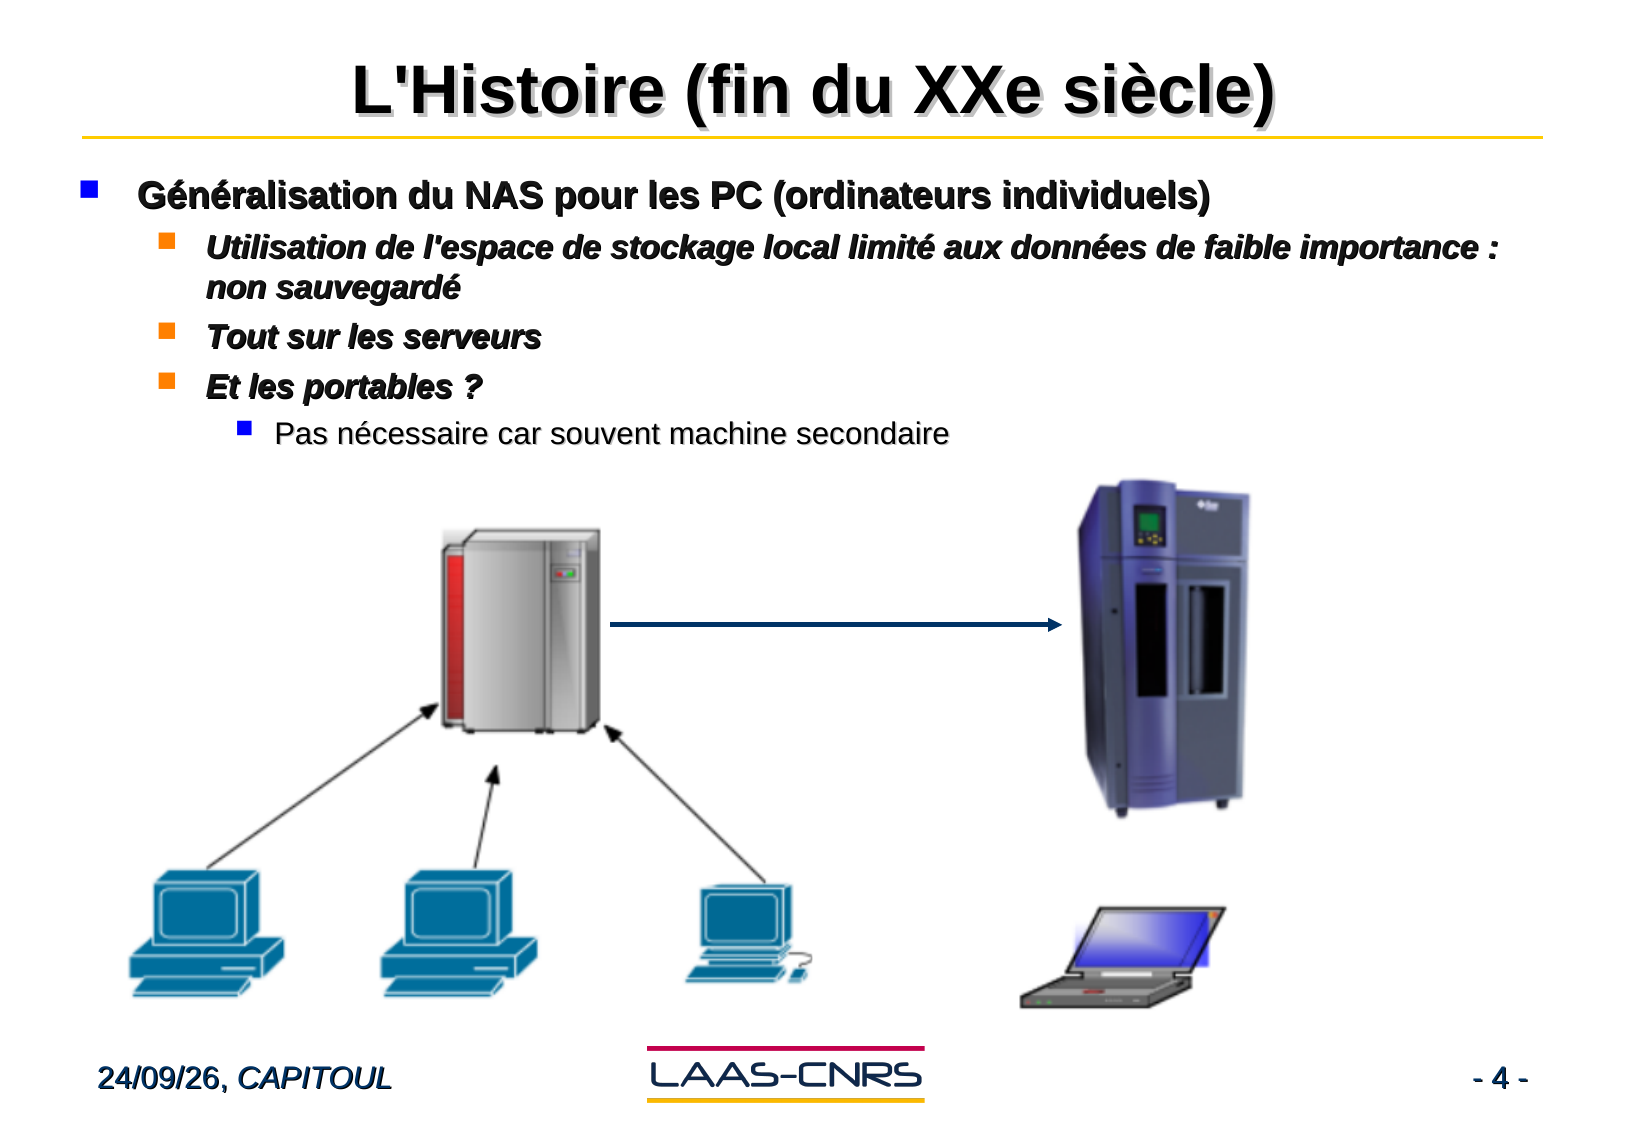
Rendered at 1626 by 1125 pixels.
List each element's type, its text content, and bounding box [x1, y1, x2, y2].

picture [1012, 900, 1230, 1057]
picture [647, 1046, 925, 1109]
list Généralisation du NAS pour les PC (ordinateurs individuels) Utilisation de l'espace de stockage local limité aux données de faible importance : non sauvegardé Tout sur les serveurs Et les portables ? Pas nécessaire car souvent machine secondaire [62, 162, 1525, 943]
text_box - <number> - [1164, 1024, 1544, 1103]
picture [125, 525, 813, 1000]
picture [1062, 462, 1259, 832]
title L'Histoire (fin du XXe siècle) [83, 0, 1546, 173]
text_box 24/04/14, CAPITOUL [81, 1024, 461, 1103]
